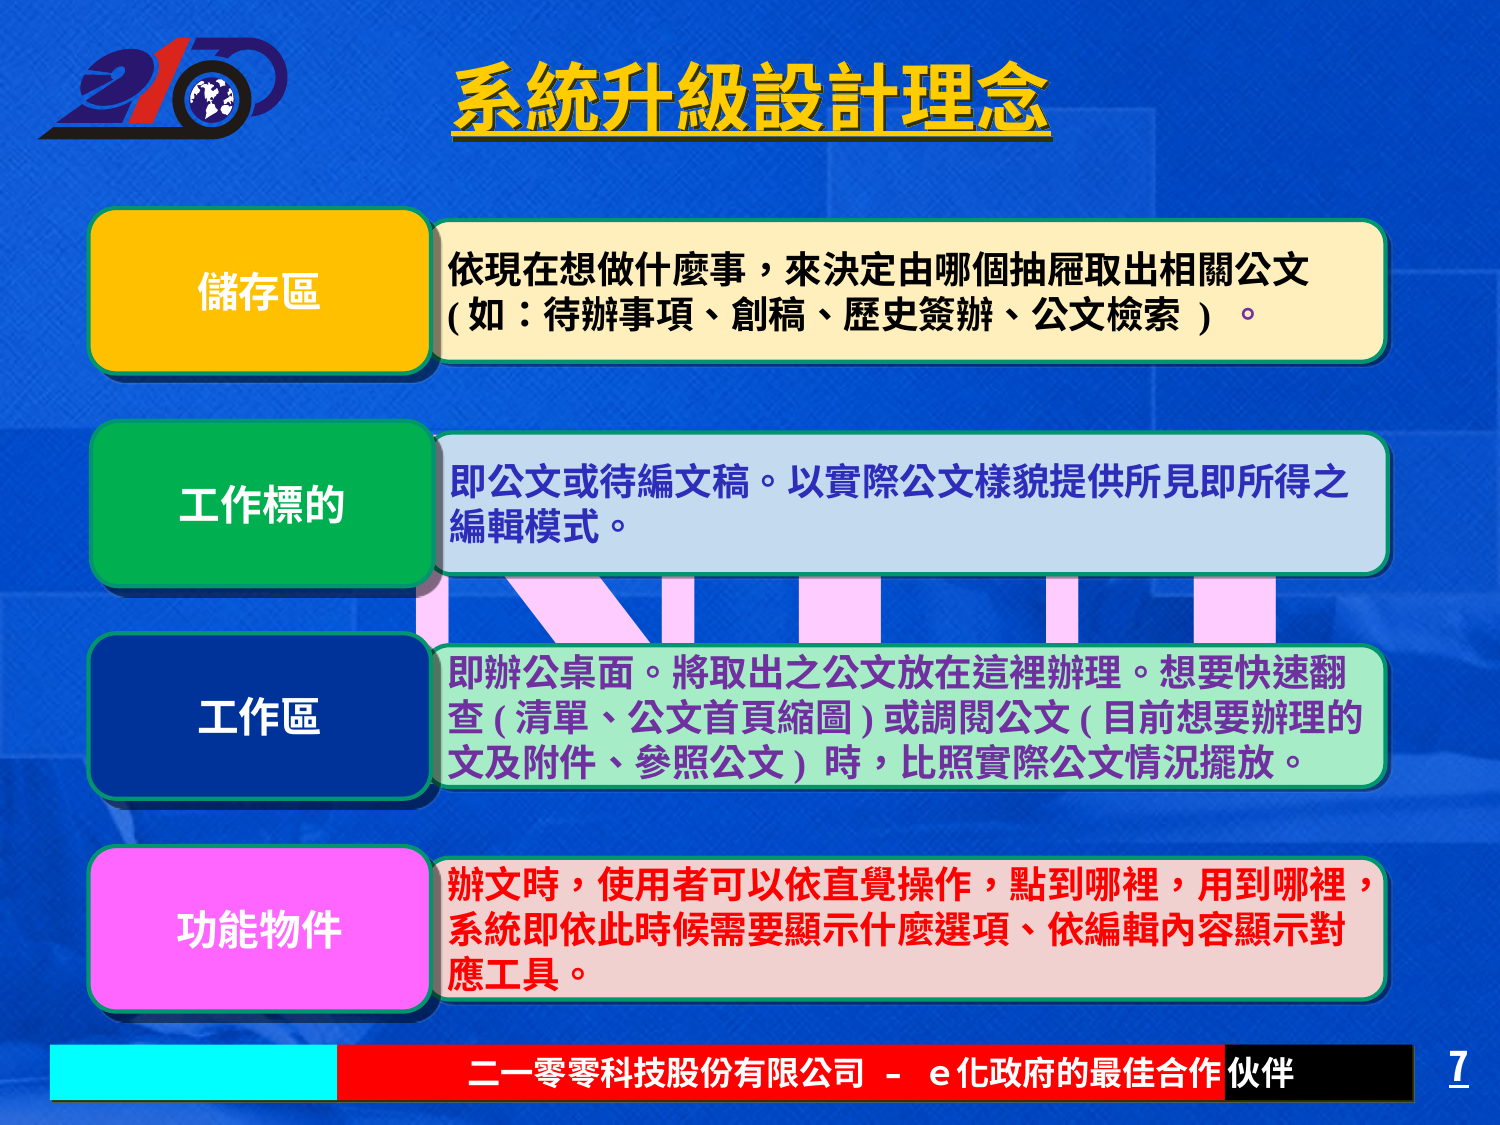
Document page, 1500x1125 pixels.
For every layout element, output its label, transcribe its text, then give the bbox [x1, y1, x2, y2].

text_box NUI [599, 575, 662, 645]
text_box NUI [1078, 575, 1194, 645]
picture [0, 0, 1500, 1125]
text_box NUI [881, 575, 1046, 645]
text_box 系統升級設計理念 [436, 42, 1066, 149]
text_box 儲存區 [88, 207, 431, 374]
text_box 功能物件 [88, 846, 431, 1012]
text_box 辦文時，使用者可以依直覺操作，點到哪裡，用到哪裡，系統即依此時候需要顯示什麼選項、依編輯內容顯示對應工具。 [431, 857, 1386, 1000]
text_box NUI [265, 585, 416, 635]
text_box NUI [265, 243, 1436, 899]
text_box 即辦公桌面。將取出之公文放在這裡辦理。想要快速翻查(清單、公文首頁縮圖)或調閱公文(目前想要辦理的文及附件、參照公文) 時，比照實際公文情況擺放。 [431, 645, 1386, 787]
text_box NUI [694, 575, 799, 645]
text_box 工作區 [88, 633, 431, 799]
text_box 工作標的 [91, 420, 434, 587]
text_box NUI [449, 575, 557, 645]
text_box 依現在想做什麼事，來決定由哪個抽屜取出相關公文(如：待辦事項、創稿、歷史簽辦、公文檢索 ) 。 [431, 219, 1386, 362]
text_box 即公文或待編文稿。以實際公文樣貌提供所見即所得之編輯模式。 [433, 432, 1388, 575]
